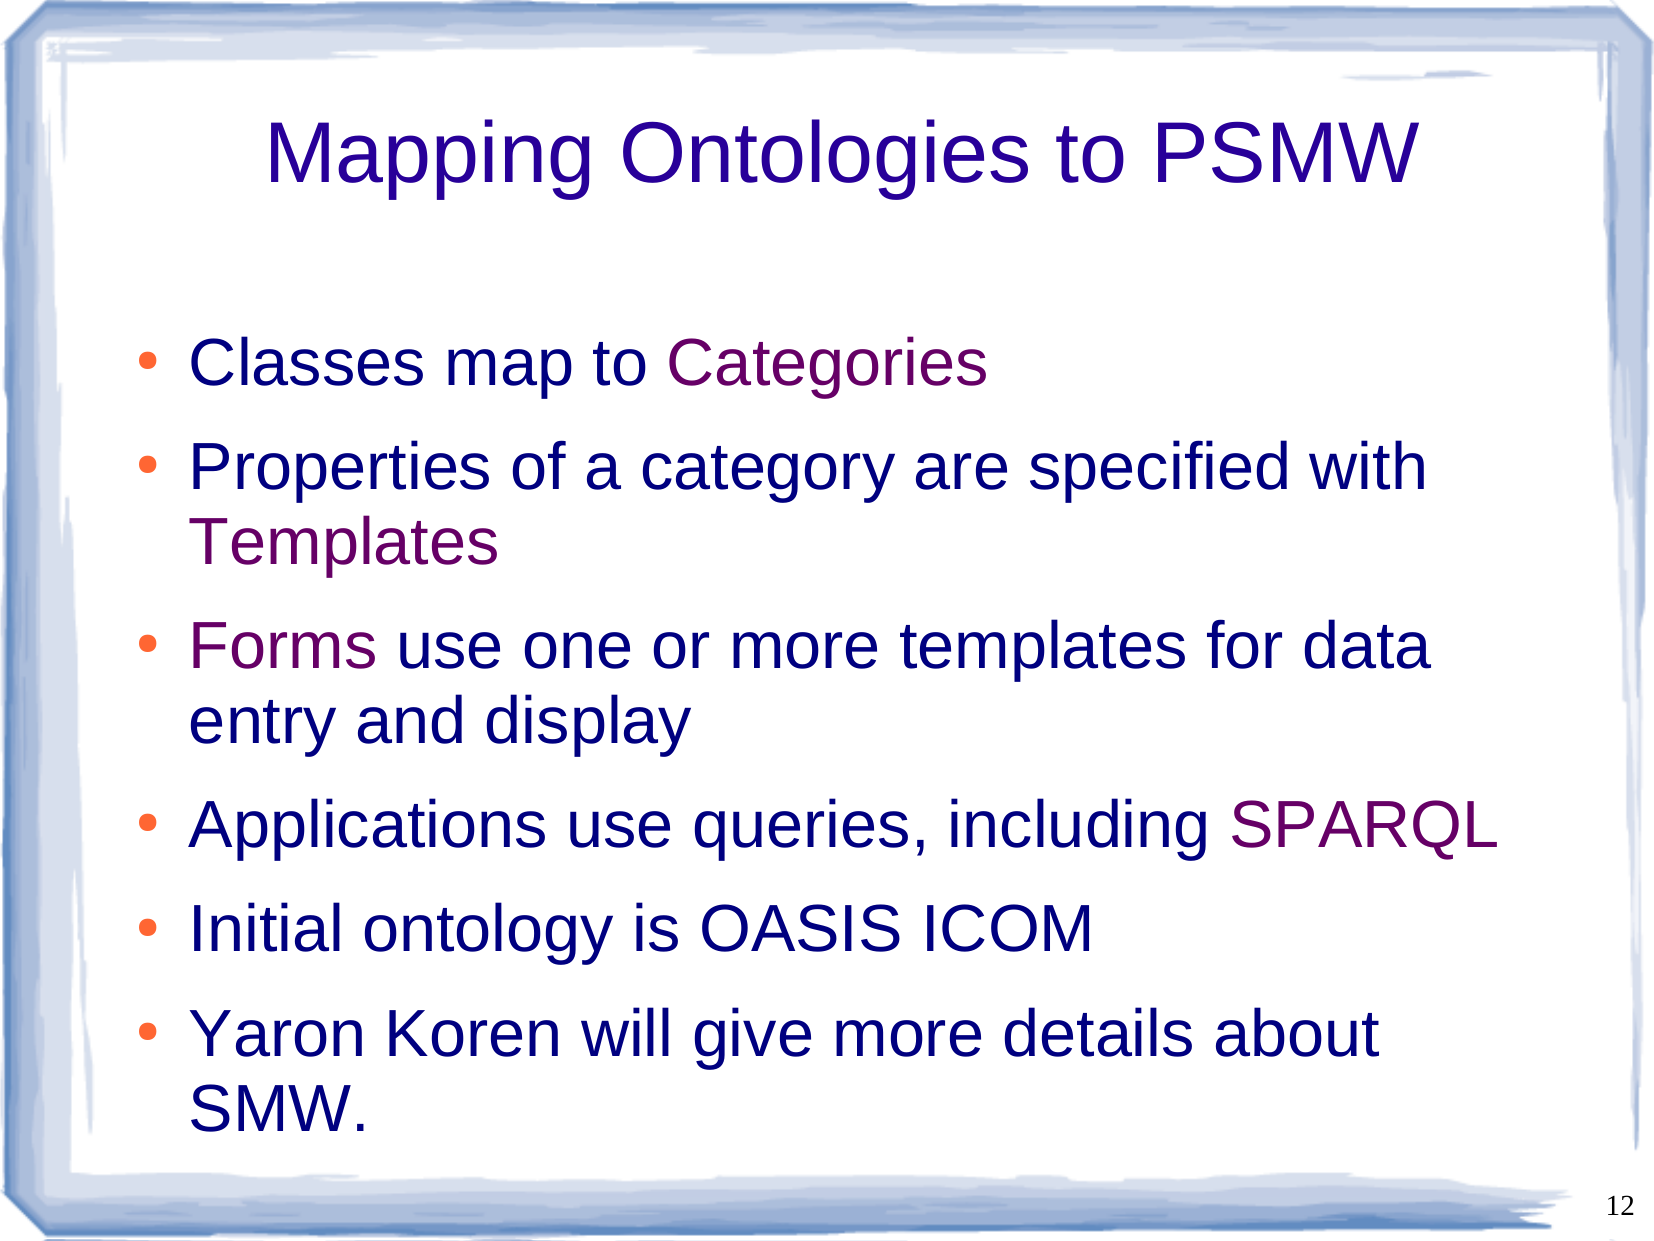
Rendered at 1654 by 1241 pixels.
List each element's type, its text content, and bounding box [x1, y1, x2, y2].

title Mapping Ontologies to PSMW [82, 49, 1571, 257]
picture [0, 0, 1654, 1241]
list Classes map to Categories Properties of a category are specified with Templates Forms use one or more templates for data entry and display Applications use queries, including SPARQL Initial ontology is OASIS ICOM Yaron Koren will give more details about SMW. [118, 324, 1571, 1146]
